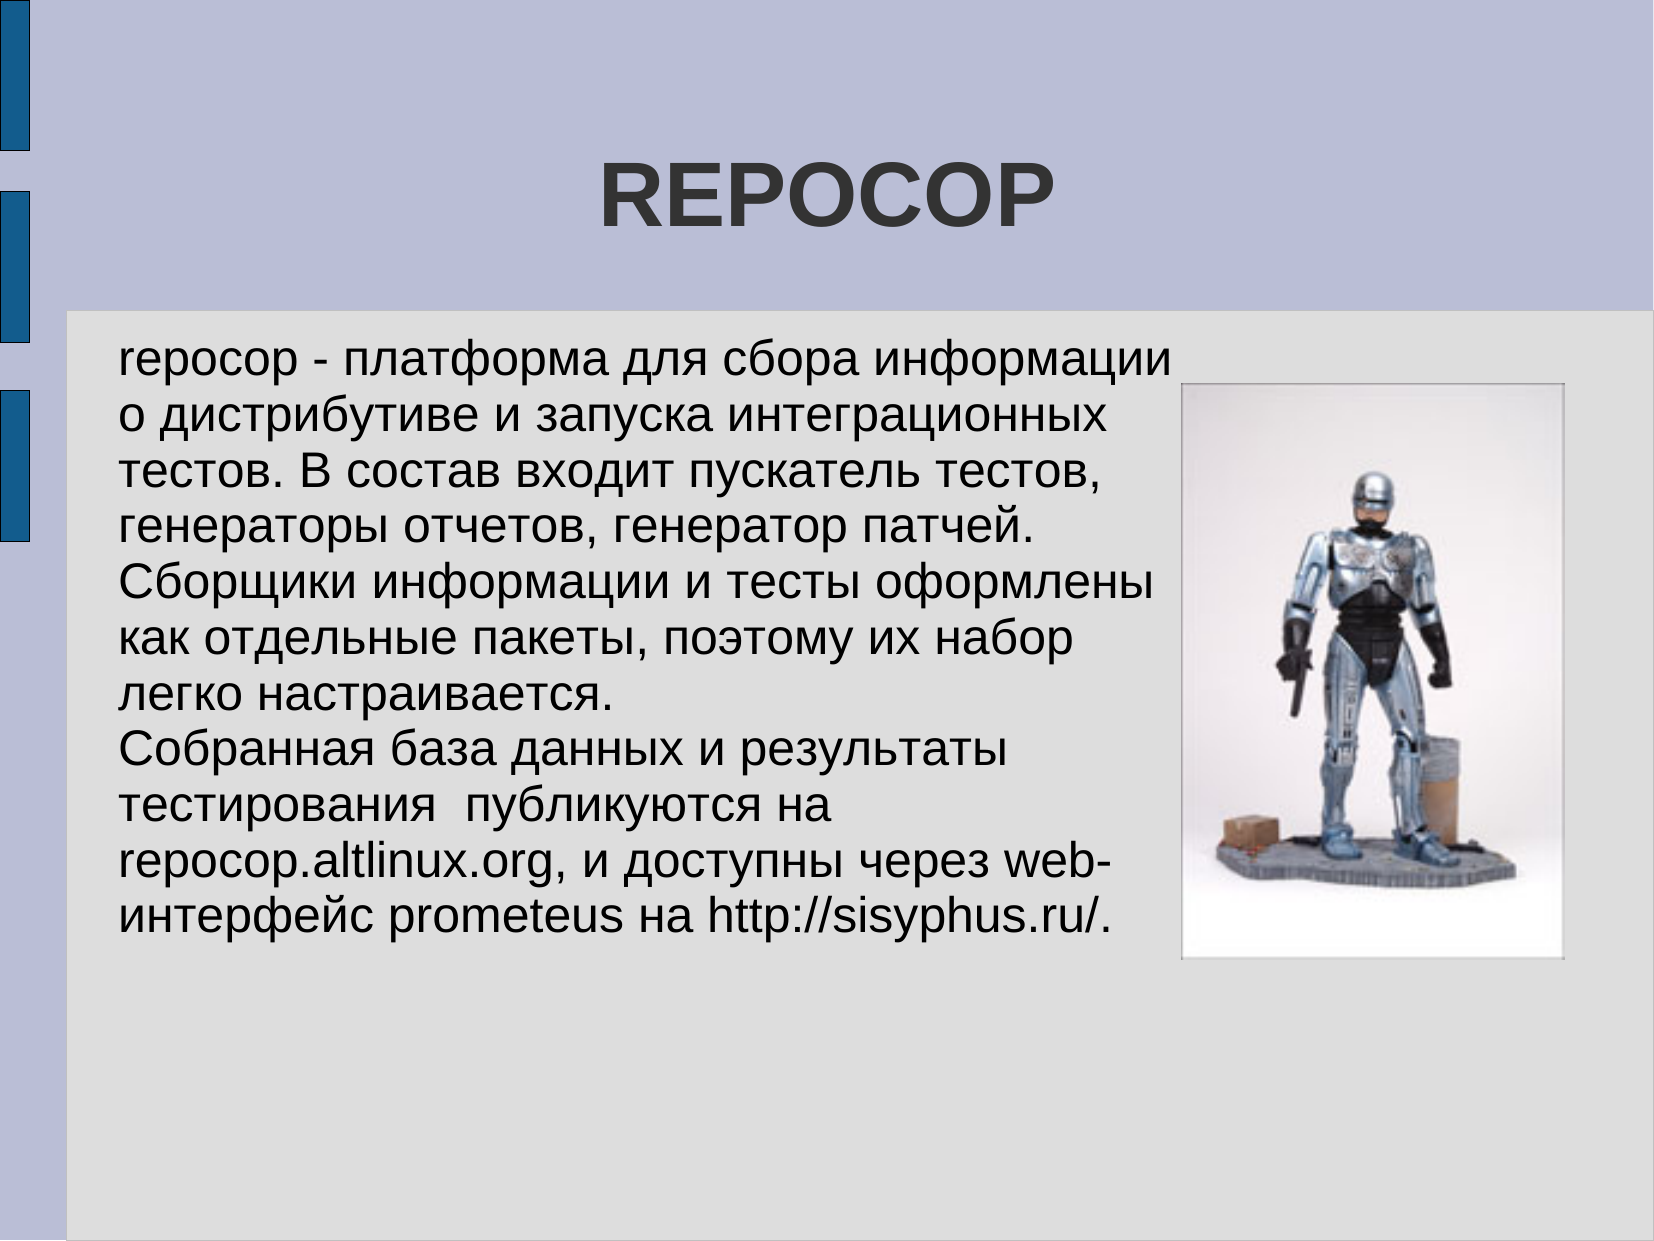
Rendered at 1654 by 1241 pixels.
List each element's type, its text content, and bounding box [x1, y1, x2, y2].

title REPOCOP [121, 91, 1534, 299]
list repocop - платформа для сбора информации о дистрибутиве и запуска интеграционных тестов. В состав входит пускатель тестов, генераторы отчетов, генератор патчей. Сборщики информации и тесты оформлены как отдельные пакеты, поэтому их набор легко настраивается. Собранная база данных и результаты тестирования публикуются на repocop.altlinux.org, и доступны через web-интерфейс prometeus на http://sisyphus.ru/. [118, 330, 1182, 1121]
picture [1181, 383, 1565, 960]
